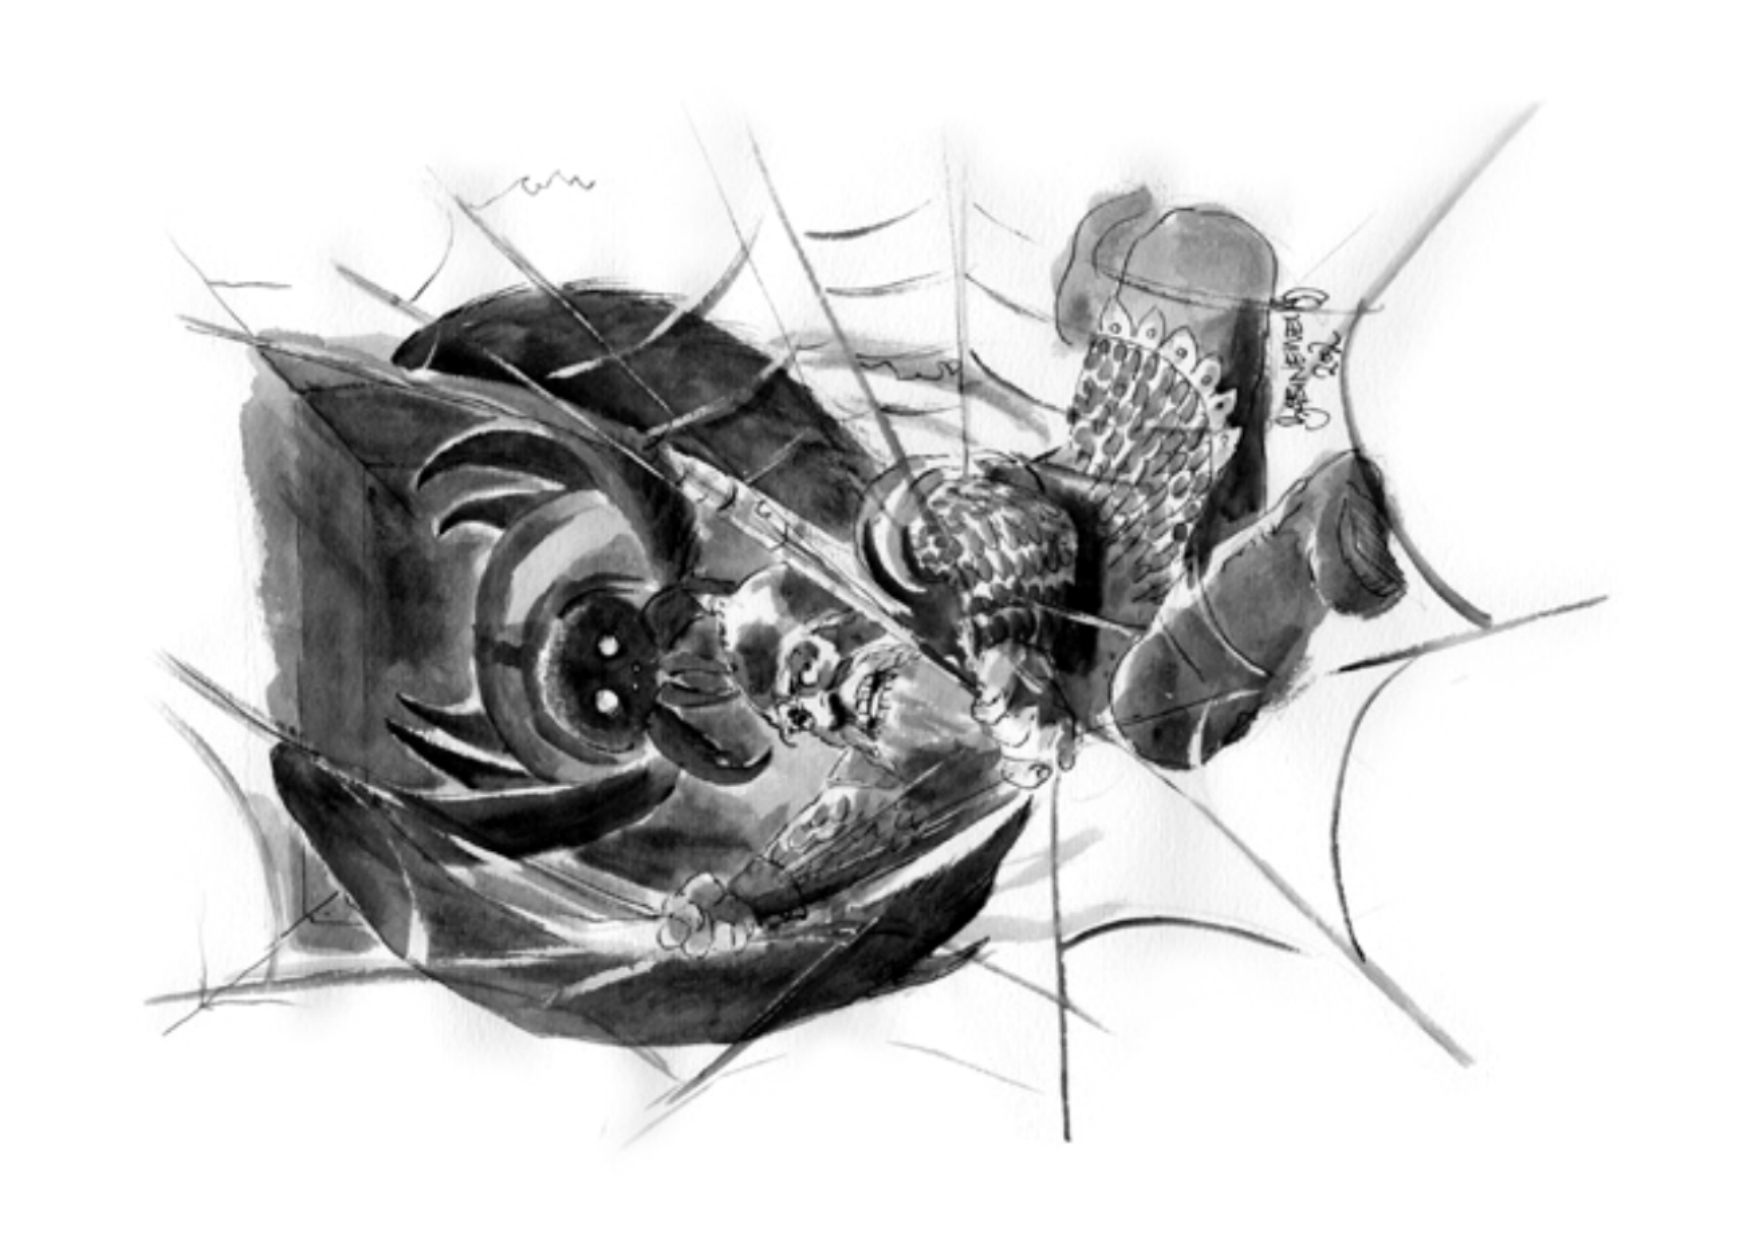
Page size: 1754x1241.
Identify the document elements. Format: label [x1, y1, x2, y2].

picture [113, 32, 1641, 1208]
